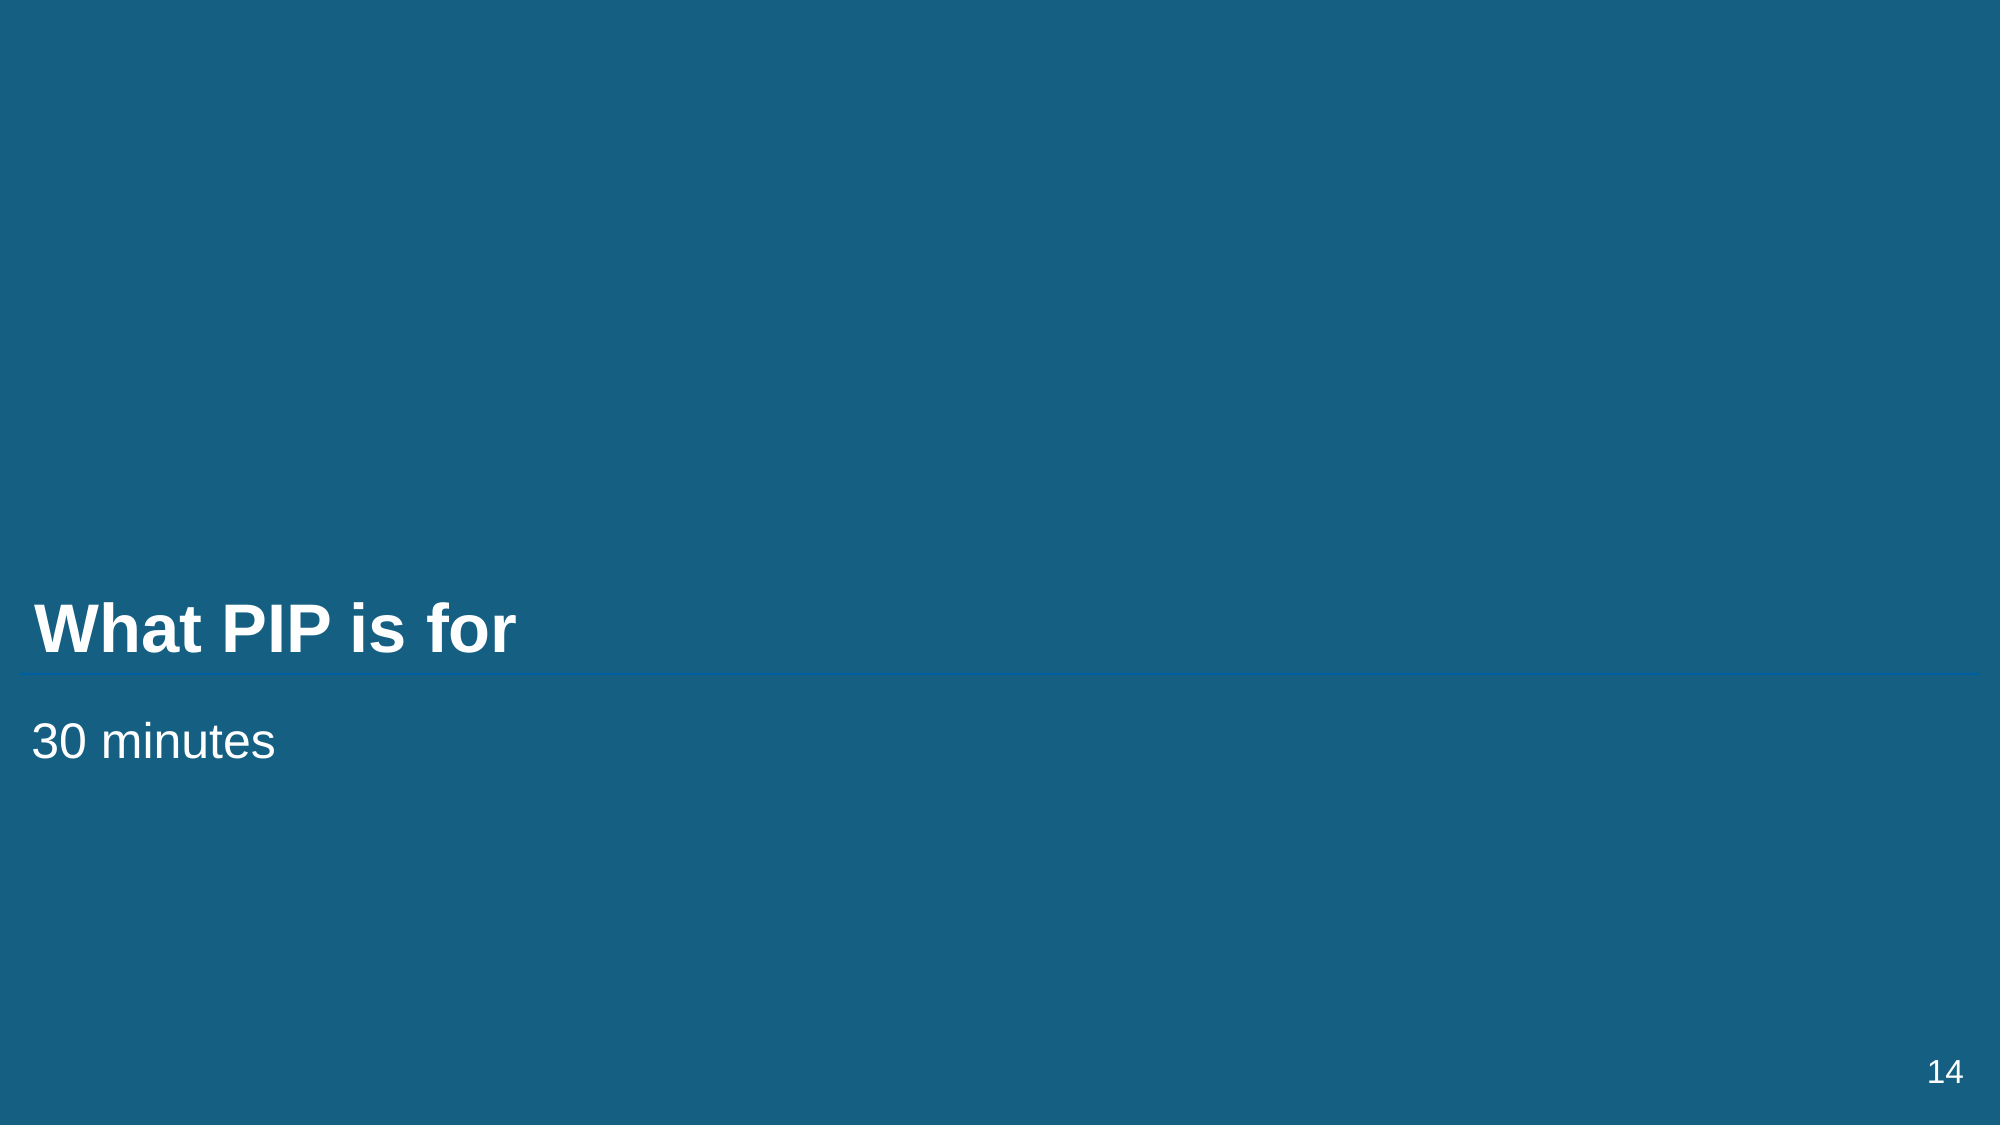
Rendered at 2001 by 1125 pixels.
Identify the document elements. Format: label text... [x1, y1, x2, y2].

text_box [1911, 1042, 1983, 1103]
text_box 30 minutes [20, 694, 1313, 1073]
title What PIP is for [19, 208, 1429, 675]
